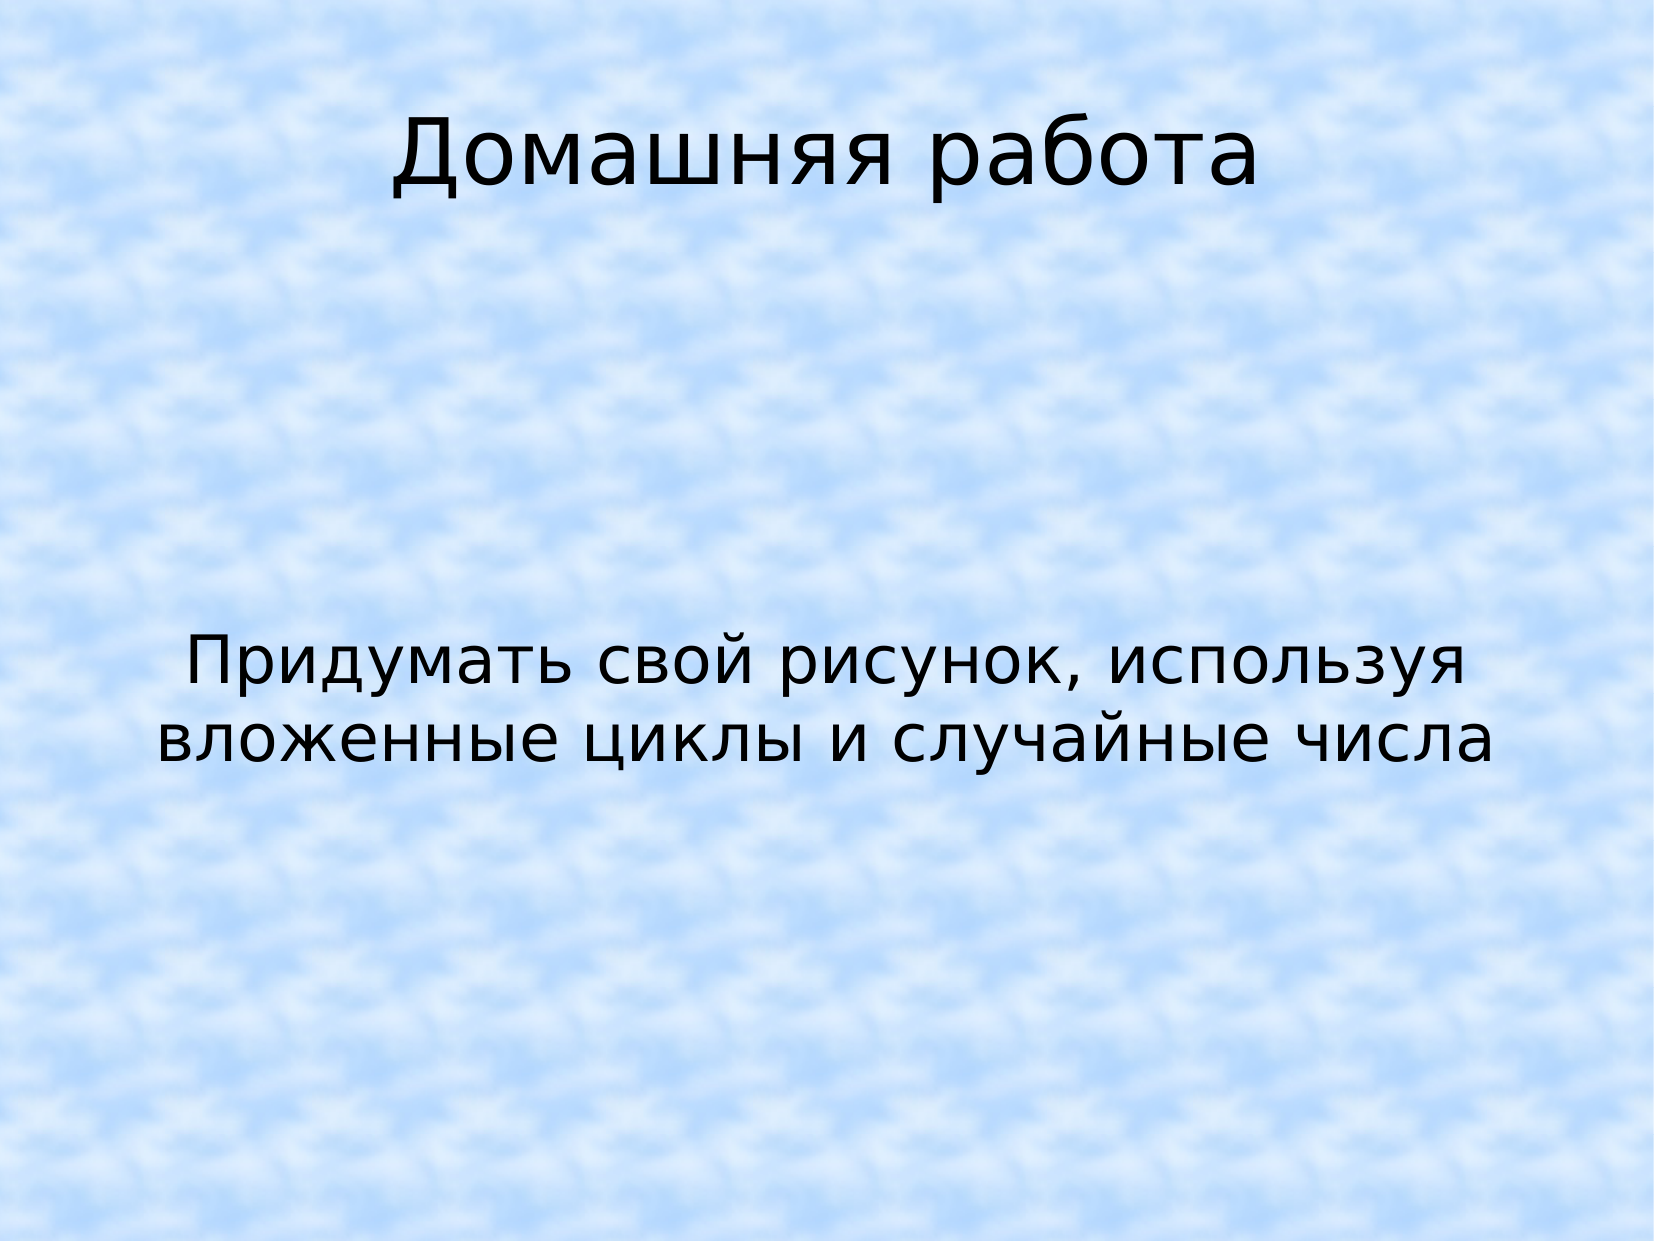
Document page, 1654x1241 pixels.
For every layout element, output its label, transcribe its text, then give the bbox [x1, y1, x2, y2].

title Домашняя работа [82, 56, 1571, 250]
subtitle Придумать свой рисунок, используя вложенные циклы и случайные числа [82, 297, 1571, 1102]
picture [0, 0, 1654, 1241]
